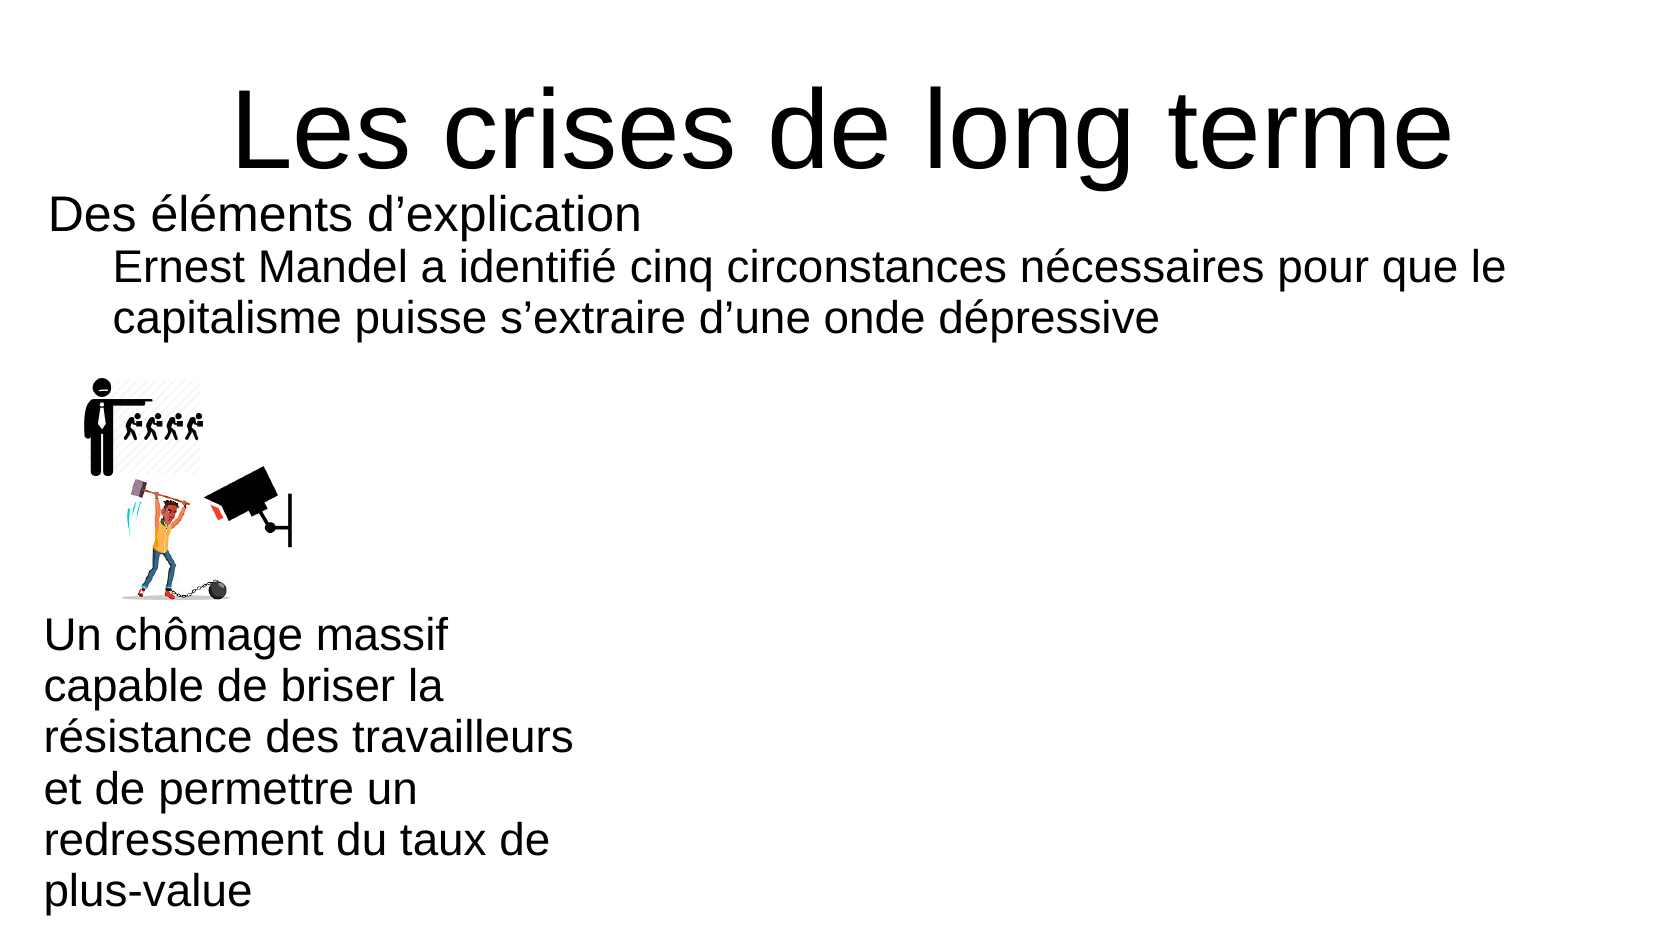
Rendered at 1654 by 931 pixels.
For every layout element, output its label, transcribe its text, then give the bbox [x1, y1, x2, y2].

text_box Des éléments d’explication [33, 178, 748, 268]
title Les crises de long terme [98, 51, 1587, 207]
picture [84, 378, 294, 601]
text_box Ernest Mandel a identifié cinq circonstances nécessaires pour que le capitalisme puisse s’extraire d’une onde dépressive [97, 233, 1654, 364]
text_box Un chômage massif capable de briser la résistance des travailleurs et de permettre un redressement du taux de plus-value [28, 601, 615, 931]
